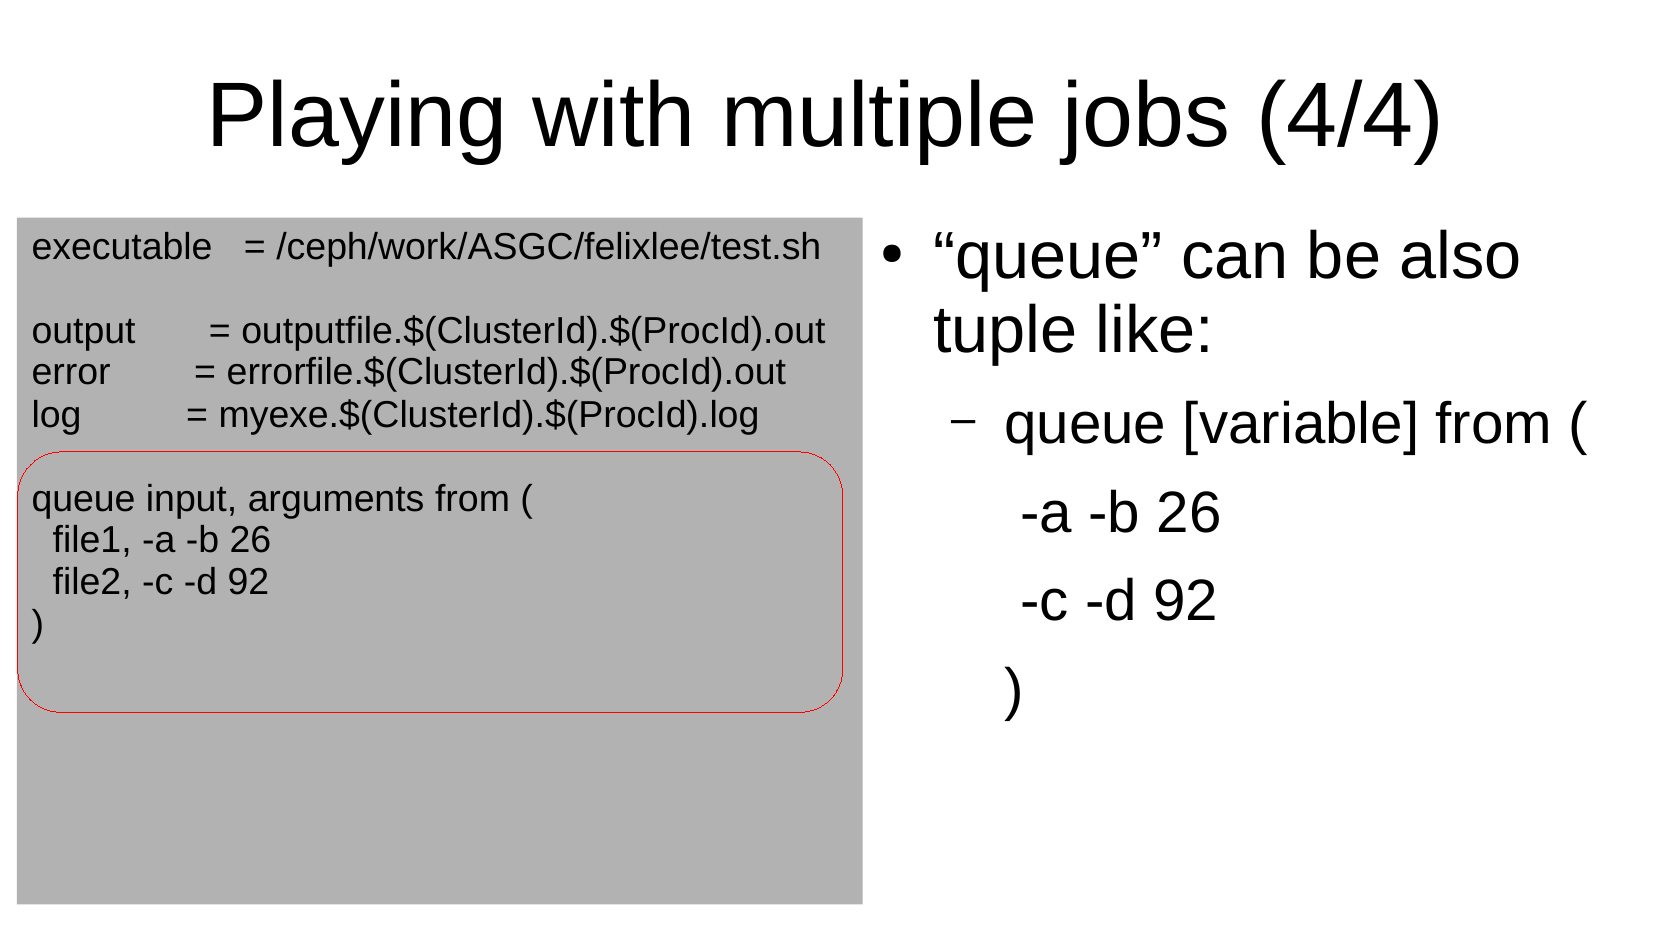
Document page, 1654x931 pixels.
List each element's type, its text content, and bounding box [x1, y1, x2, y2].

title Playing with multiple jobs (4/4) [82, 37, 1571, 193]
list “queue” can be also tuple like: queue [variable] from ( -a -b 26 -c -d 92 ) [862, 217, 1613, 901]
text_box executable = /ceph/work/ASGC/felixlee/test.sh output = outputfile.$(ClusterId).$(ProcId).out error = errorfile.$(ClusterId).$(ProcId).out log = myexe.$(ClusterId).$(ProcId).log queue input, arguments from ( file1, -a -b 26 file2, -c -d 92 ) [16, 217, 863, 905]
